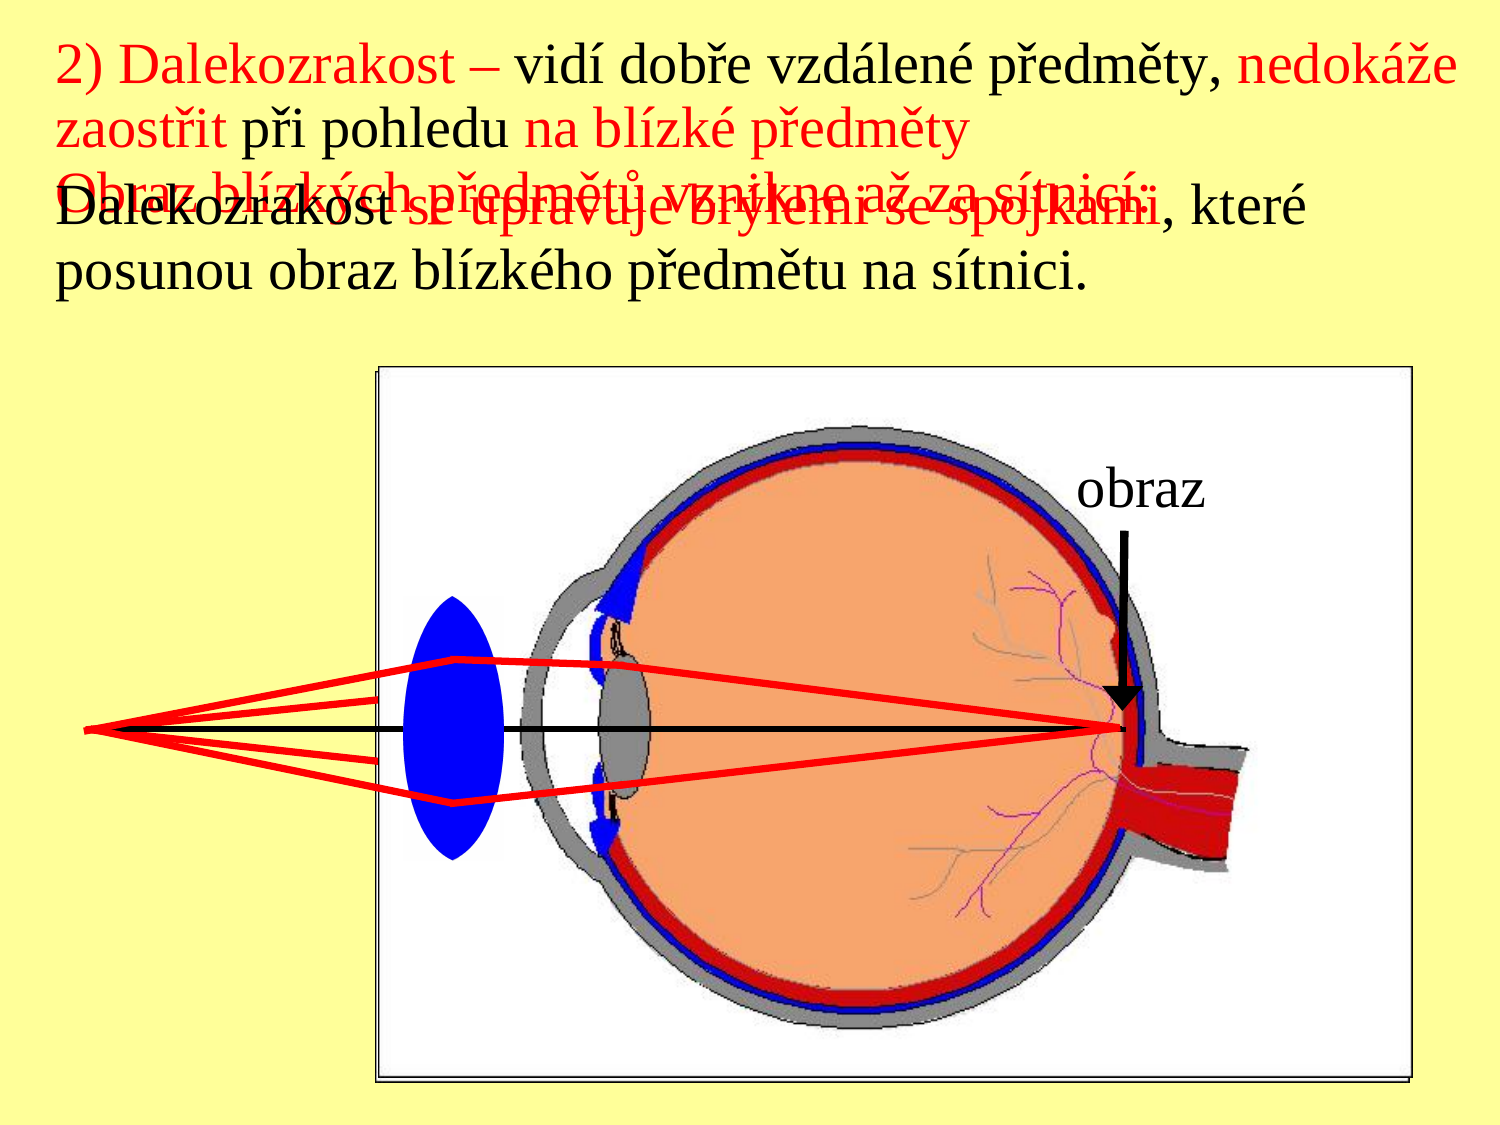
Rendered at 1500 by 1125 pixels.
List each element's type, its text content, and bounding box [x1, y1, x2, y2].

text_box 2) Dalekozrakost – vidí dobře vzdálené předměty, nedokáže zaostřit při pohledu na blízké předměty Obraz blízkých předmětů vznikne až za sítnicí: [41, 23, 1485, 233]
text_box obraz [1062, 447, 1222, 528]
picture [375, 664, 1068, 799]
picture [375, 366, 1413, 1083]
text_box Dalekozrakost se upravuje brýlemi se spojkami, které posunou obraz blízkého předmětu na sítnici. [41, 165, 1449, 375]
